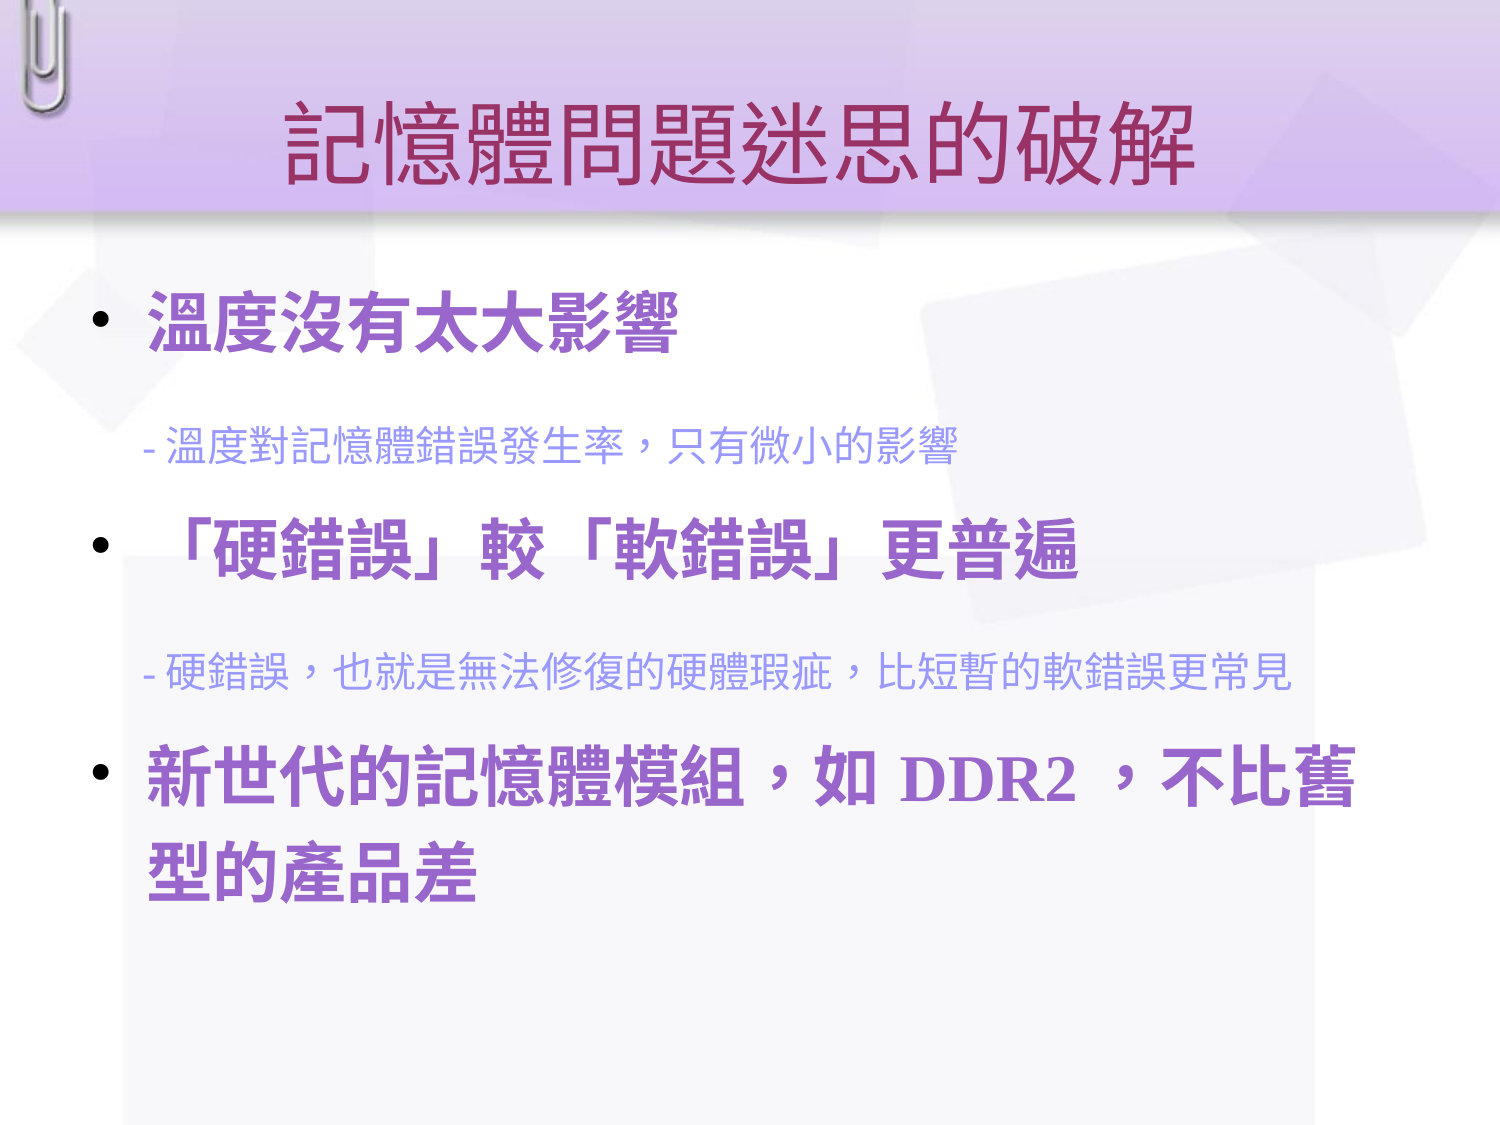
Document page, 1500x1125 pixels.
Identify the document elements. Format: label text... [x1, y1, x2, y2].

title 記憶體問題迷思的破解 [75, 45, 1426, 233]
list 溫度沒有太大影響 -溫度對記憶體錯誤發生率，只有微小的影響 「硬錯誤」較「軟錯誤」更普遍 -硬錯誤，也就是無法修復的硬體瑕疵，比短暫的軟錯誤更常見 新世代的記憶體模組，如DDR2，不比舊型的產品差 [75, 262, 1426, 1006]
picture [0, 0, 1500, 1125]
